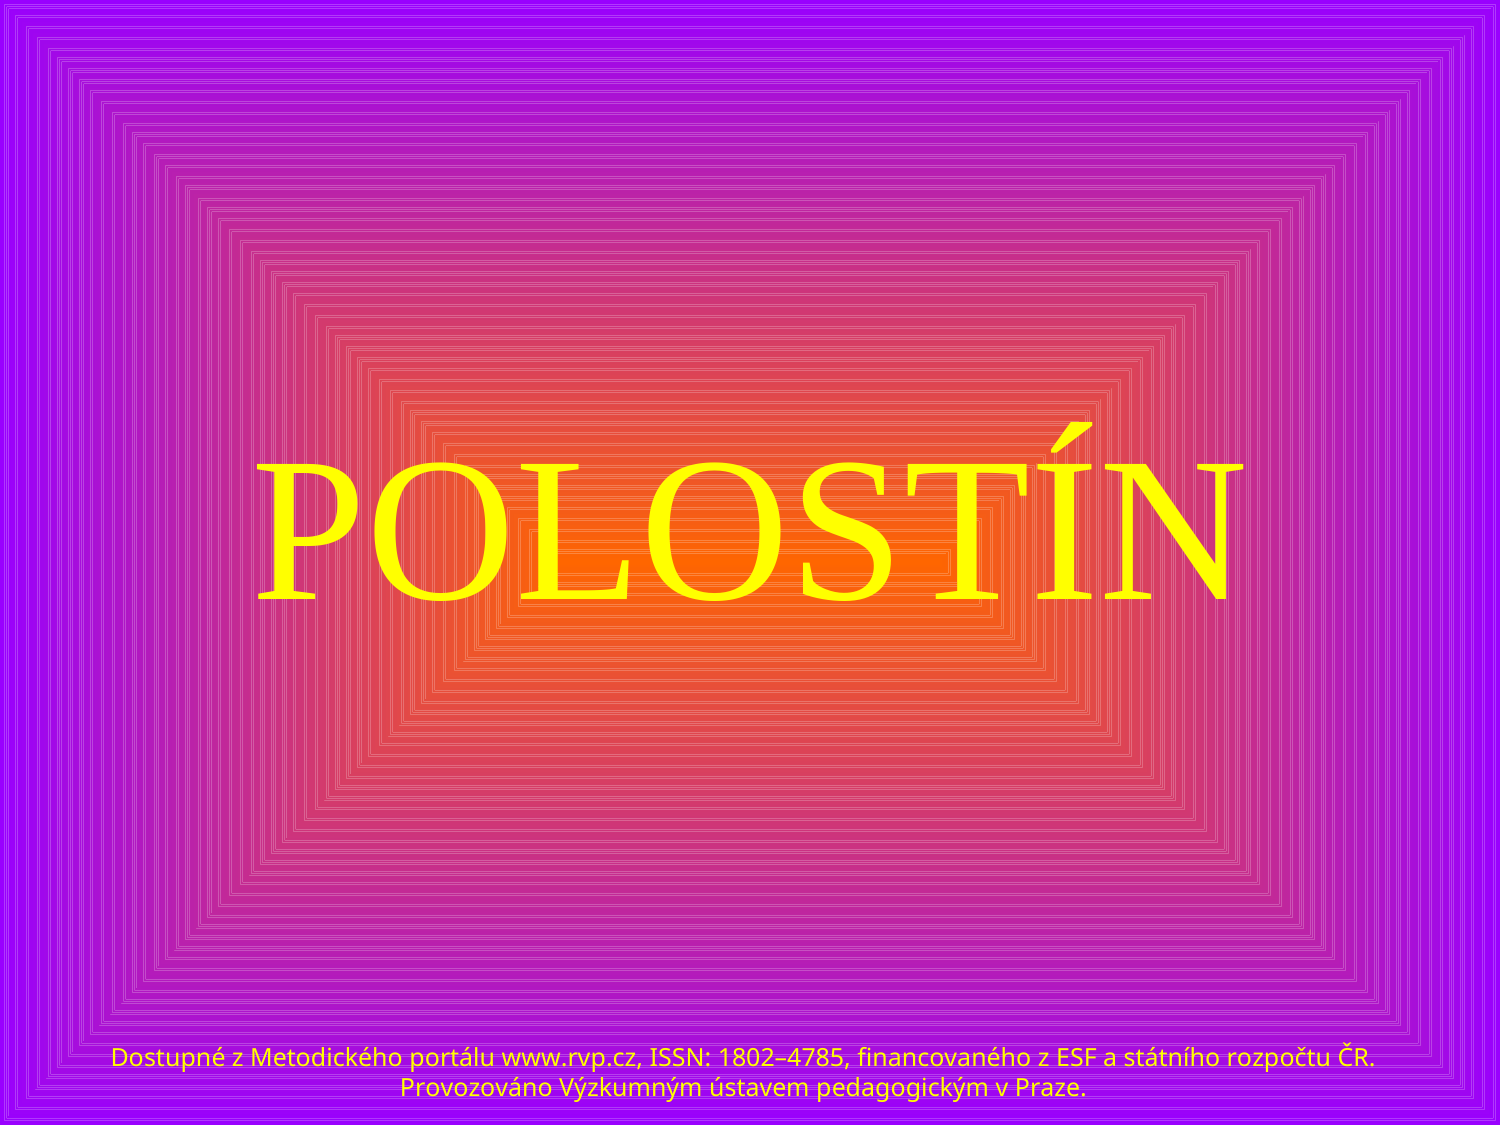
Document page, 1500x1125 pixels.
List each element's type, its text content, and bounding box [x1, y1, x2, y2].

text_box POLOSTÍN [0, 385, 1500, 649]
text_box Dostupné z Metodického portálu www.rvp.cz, ISSN: 1802–4785, financovaného z ESF a státního rozpočtu ČR. Provozováno Výzkumným ústavem pedagogickým v Praze. [35, 1041, 1454, 1102]
